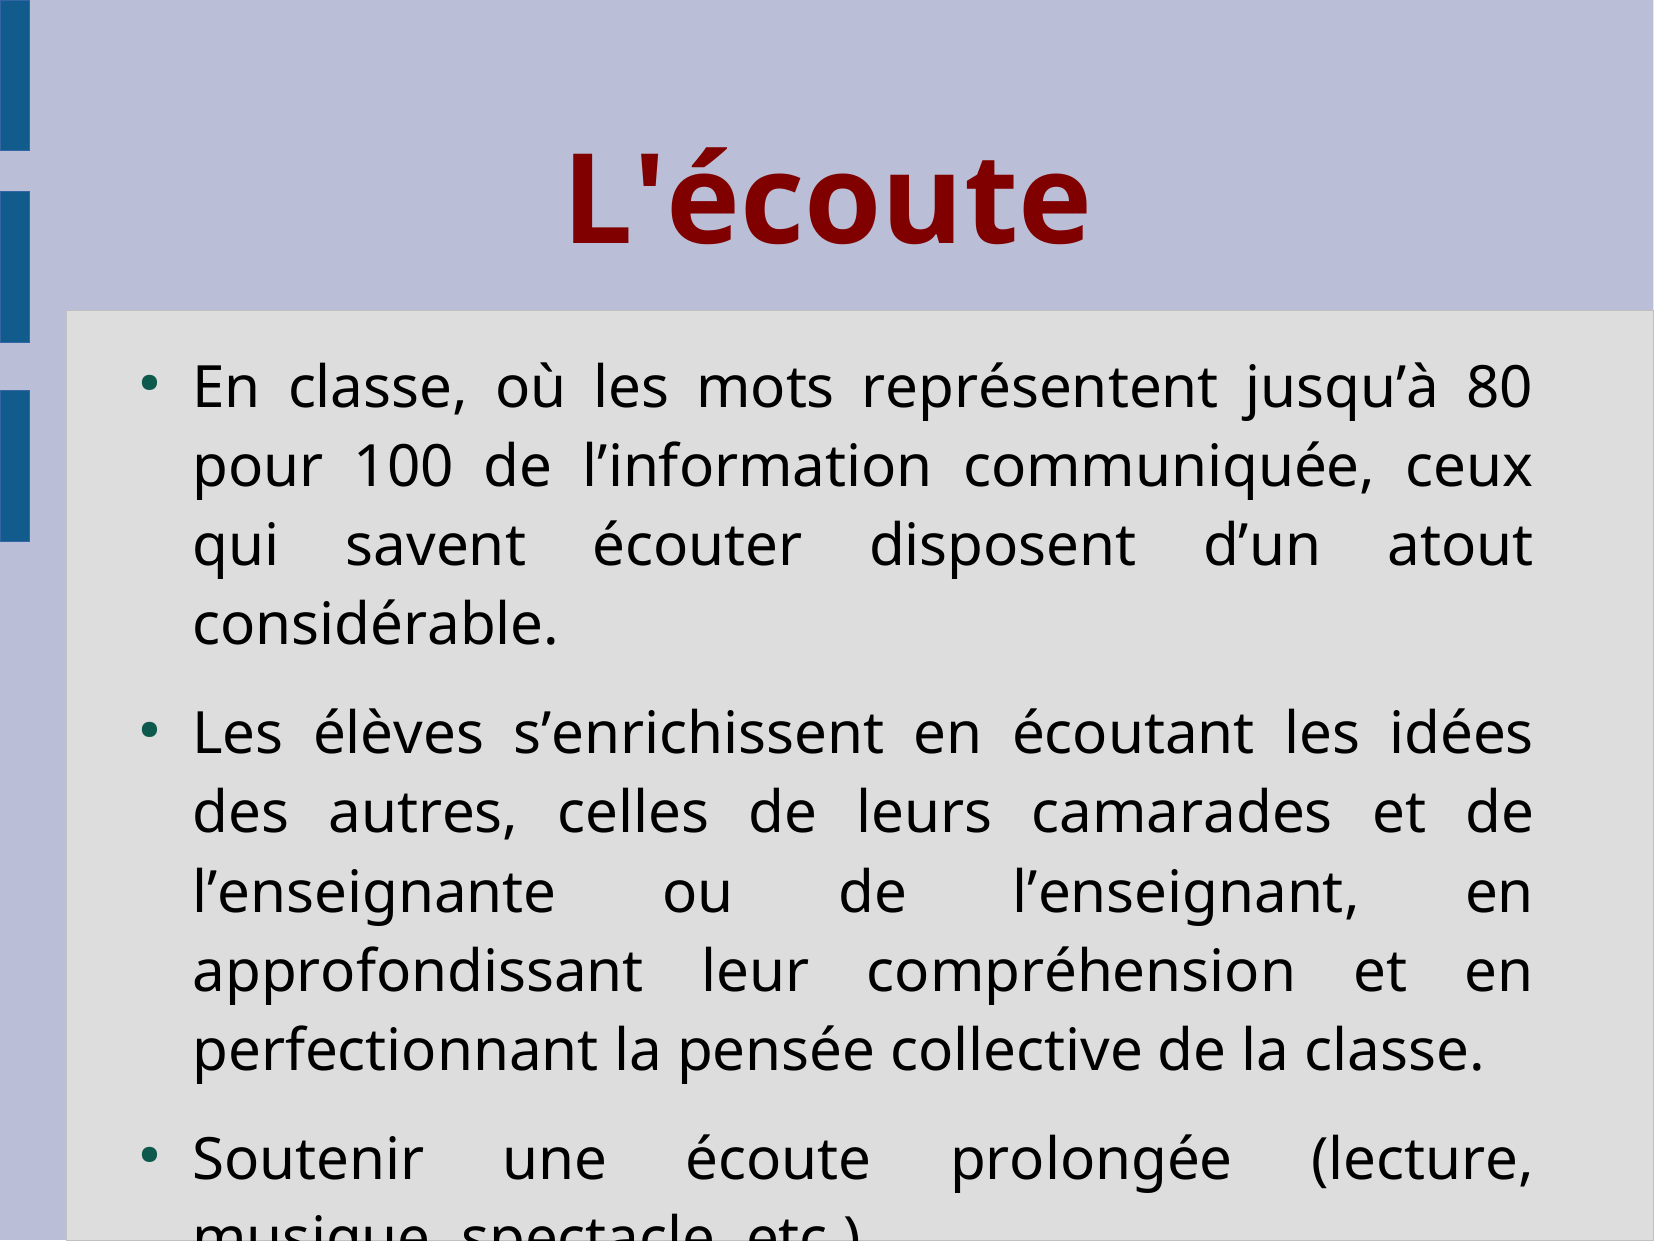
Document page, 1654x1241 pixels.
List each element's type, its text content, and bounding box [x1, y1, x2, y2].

list En classe, où les mots représentent jusqu’à 80 pour 100 de l’information communiquée, ceux qui savent écouter disposent d’un atout considérable. Les élèves s’enrichissent en écoutant les idées des autres, celles de leurs camarades et de l’enseignante ou de l’enseignant, en approfondissant leur compréhension et en perfectionnant la pensée collective de la classe. Soutenir une écoute prolongée (lecture, musique, spectacle, etc.). [121, 344, 1534, 1127]
title L'écoute [121, 91, 1534, 299]
